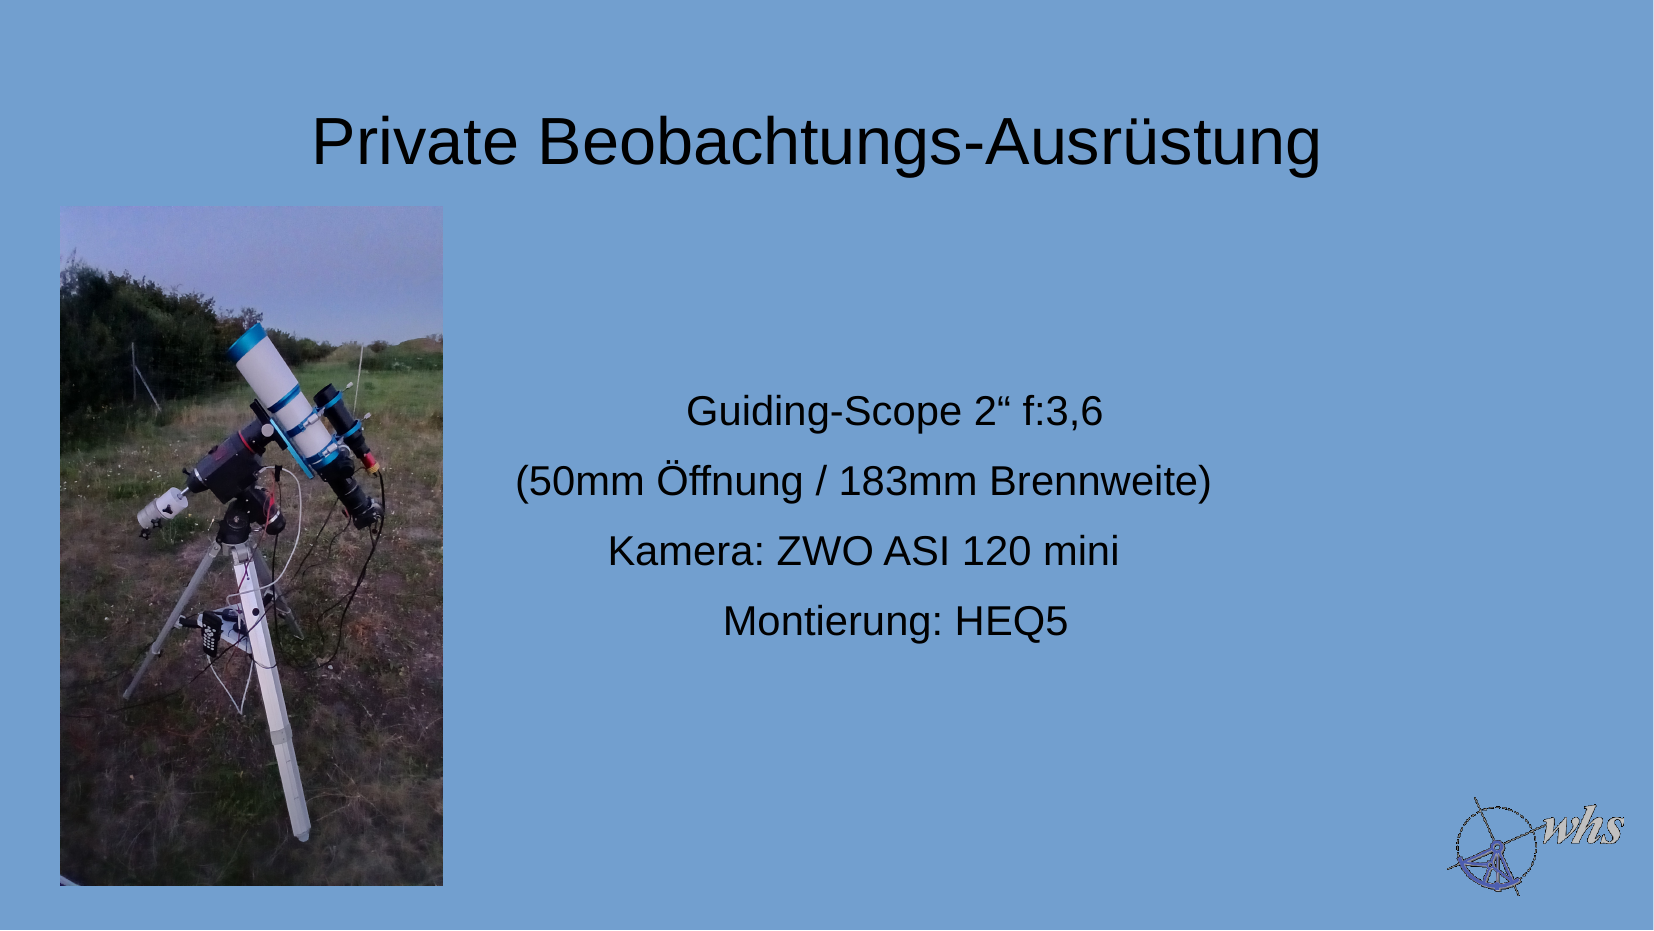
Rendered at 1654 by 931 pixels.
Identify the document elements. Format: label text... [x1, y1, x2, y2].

picture [1446, 797, 1624, 896]
text_box Private Beobachtungs-Ausrüstung Guiding-Scope 2“ f:3,6 (50mm Öffnung / 183mm Brennweite) Kamera: ZWO ASI 120 mini Montierung: HEQ5 [29, 29, 1625, 923]
picture [60, 206, 443, 886]
